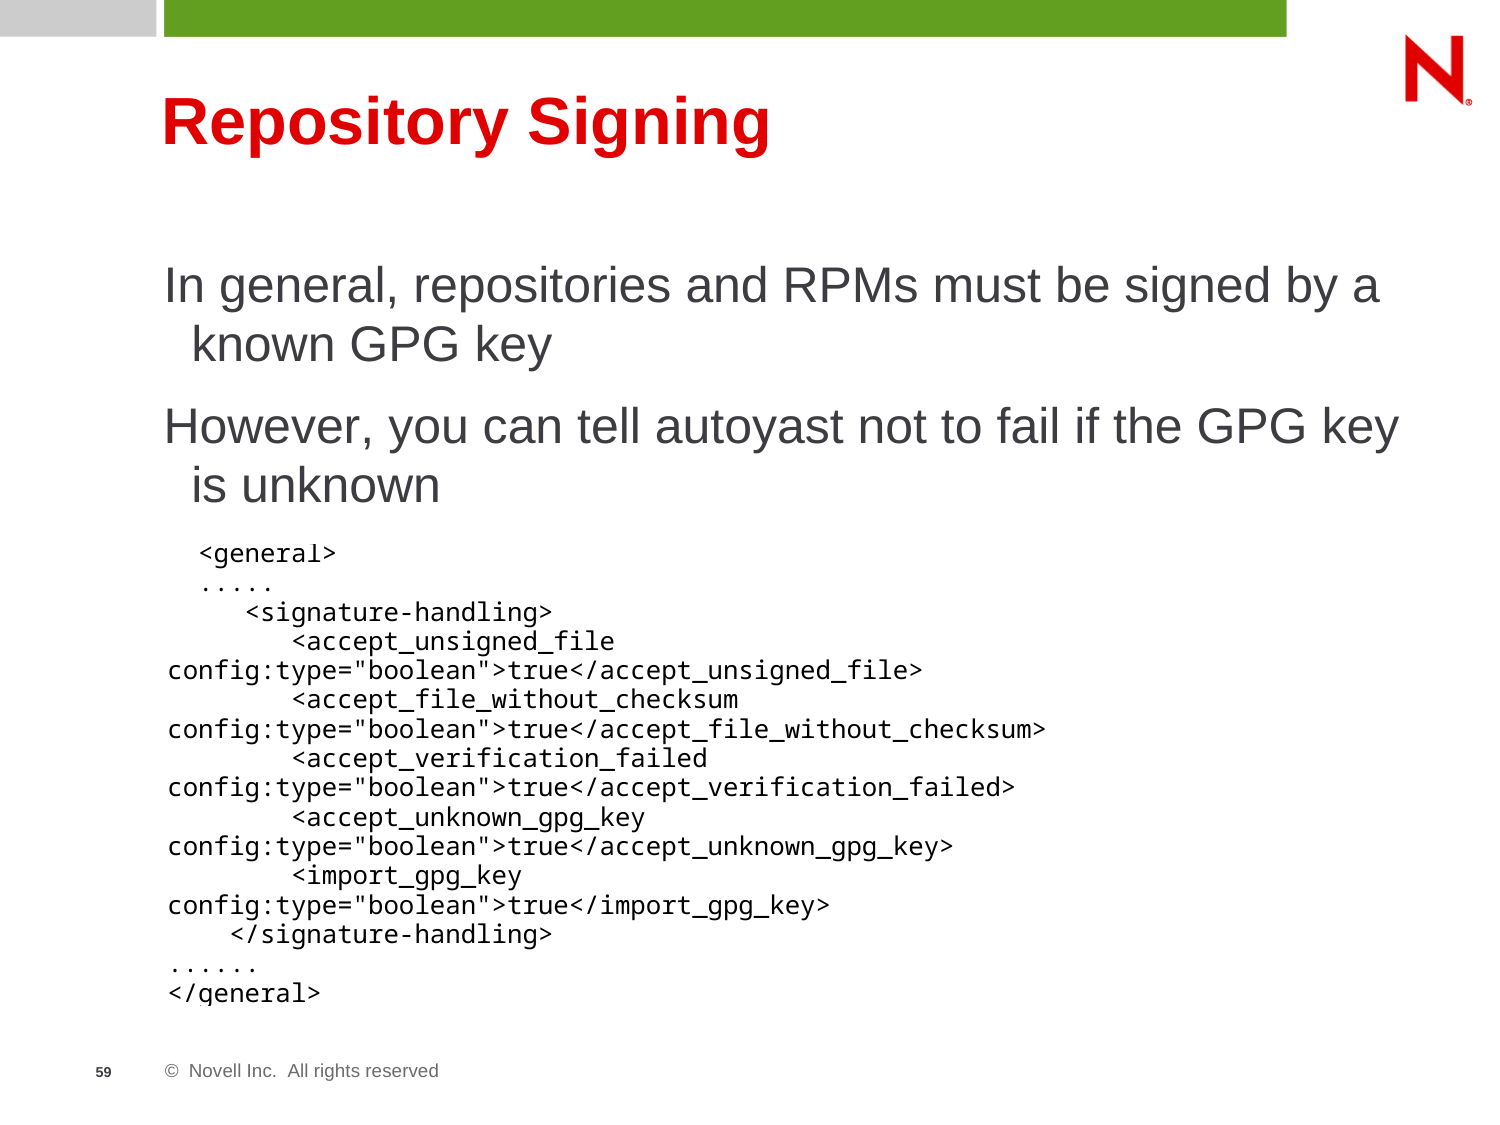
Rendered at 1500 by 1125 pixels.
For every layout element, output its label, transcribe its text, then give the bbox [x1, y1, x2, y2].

chart [166, 544, 1392, 1006]
list In general, repositories and RPMs must be signed by a known GPG key However, you can tell autoyast not to fail if the GPG key is unknown [163, 254, 1404, 986]
title Repository Signing [161, 41, 1383, 205]
picture [1403, 32, 1473, 107]
